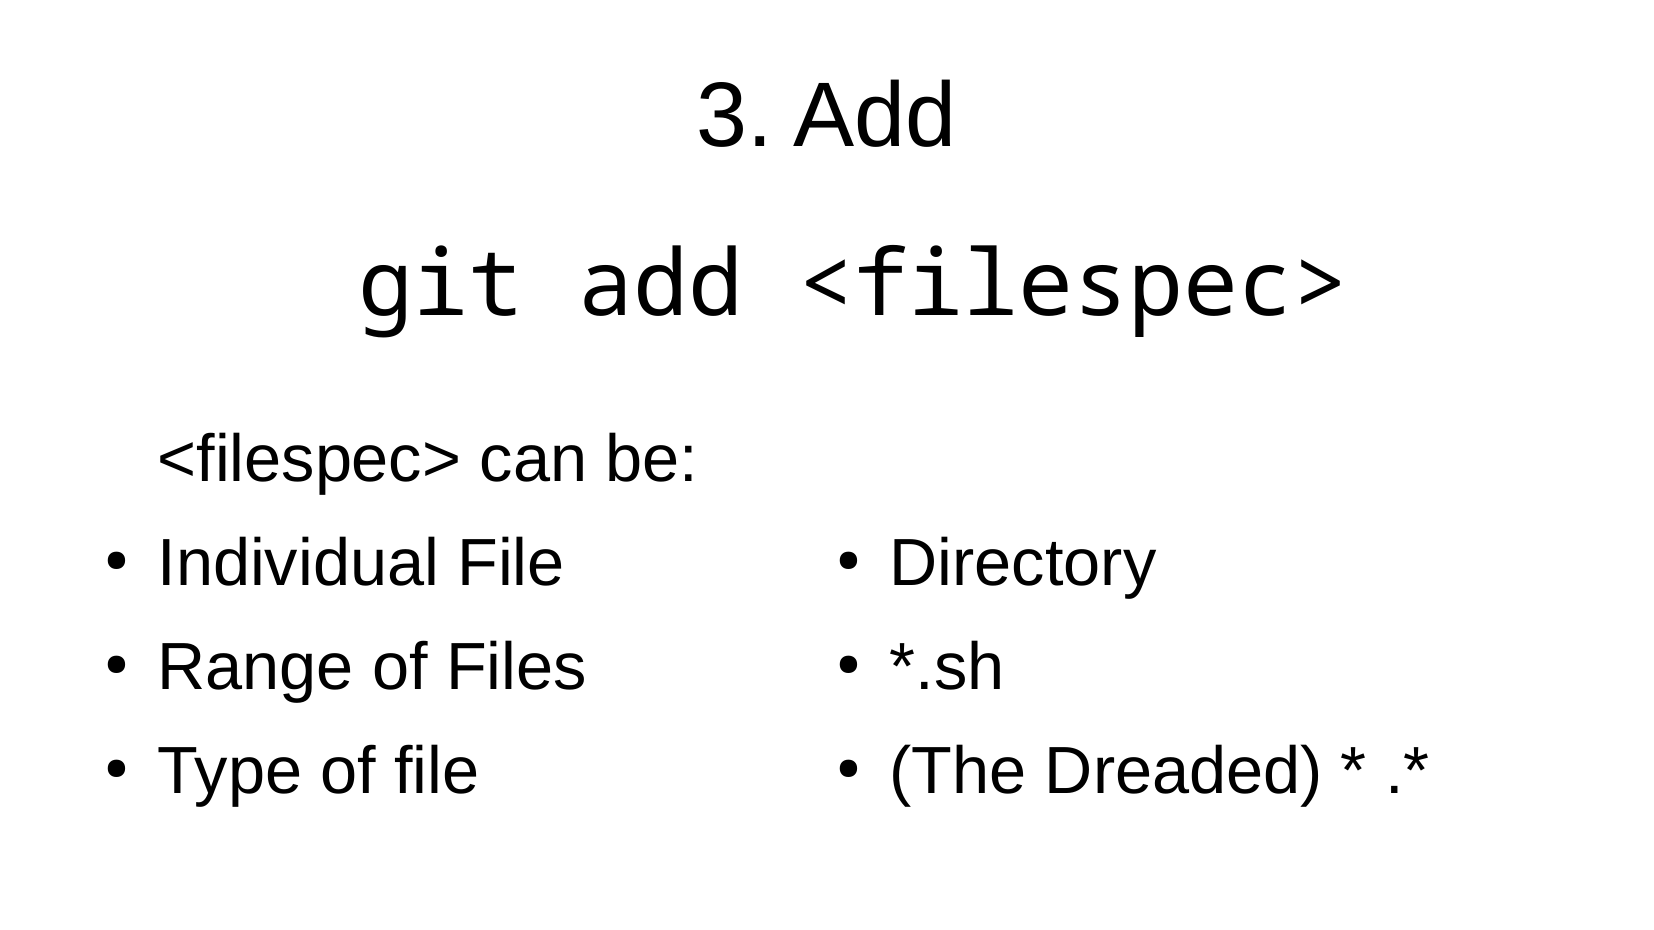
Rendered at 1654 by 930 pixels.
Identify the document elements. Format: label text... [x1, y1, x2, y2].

list Directory *.sh (The Dreaded) * .* [818, 420, 1572, 930]
title 3. Add [82, 12, 1571, 177]
title git add <filespec> [82, 177, 1571, 383]
list <filespec> can be: Individual File Range of Files Type of file [86, 420, 818, 930]
